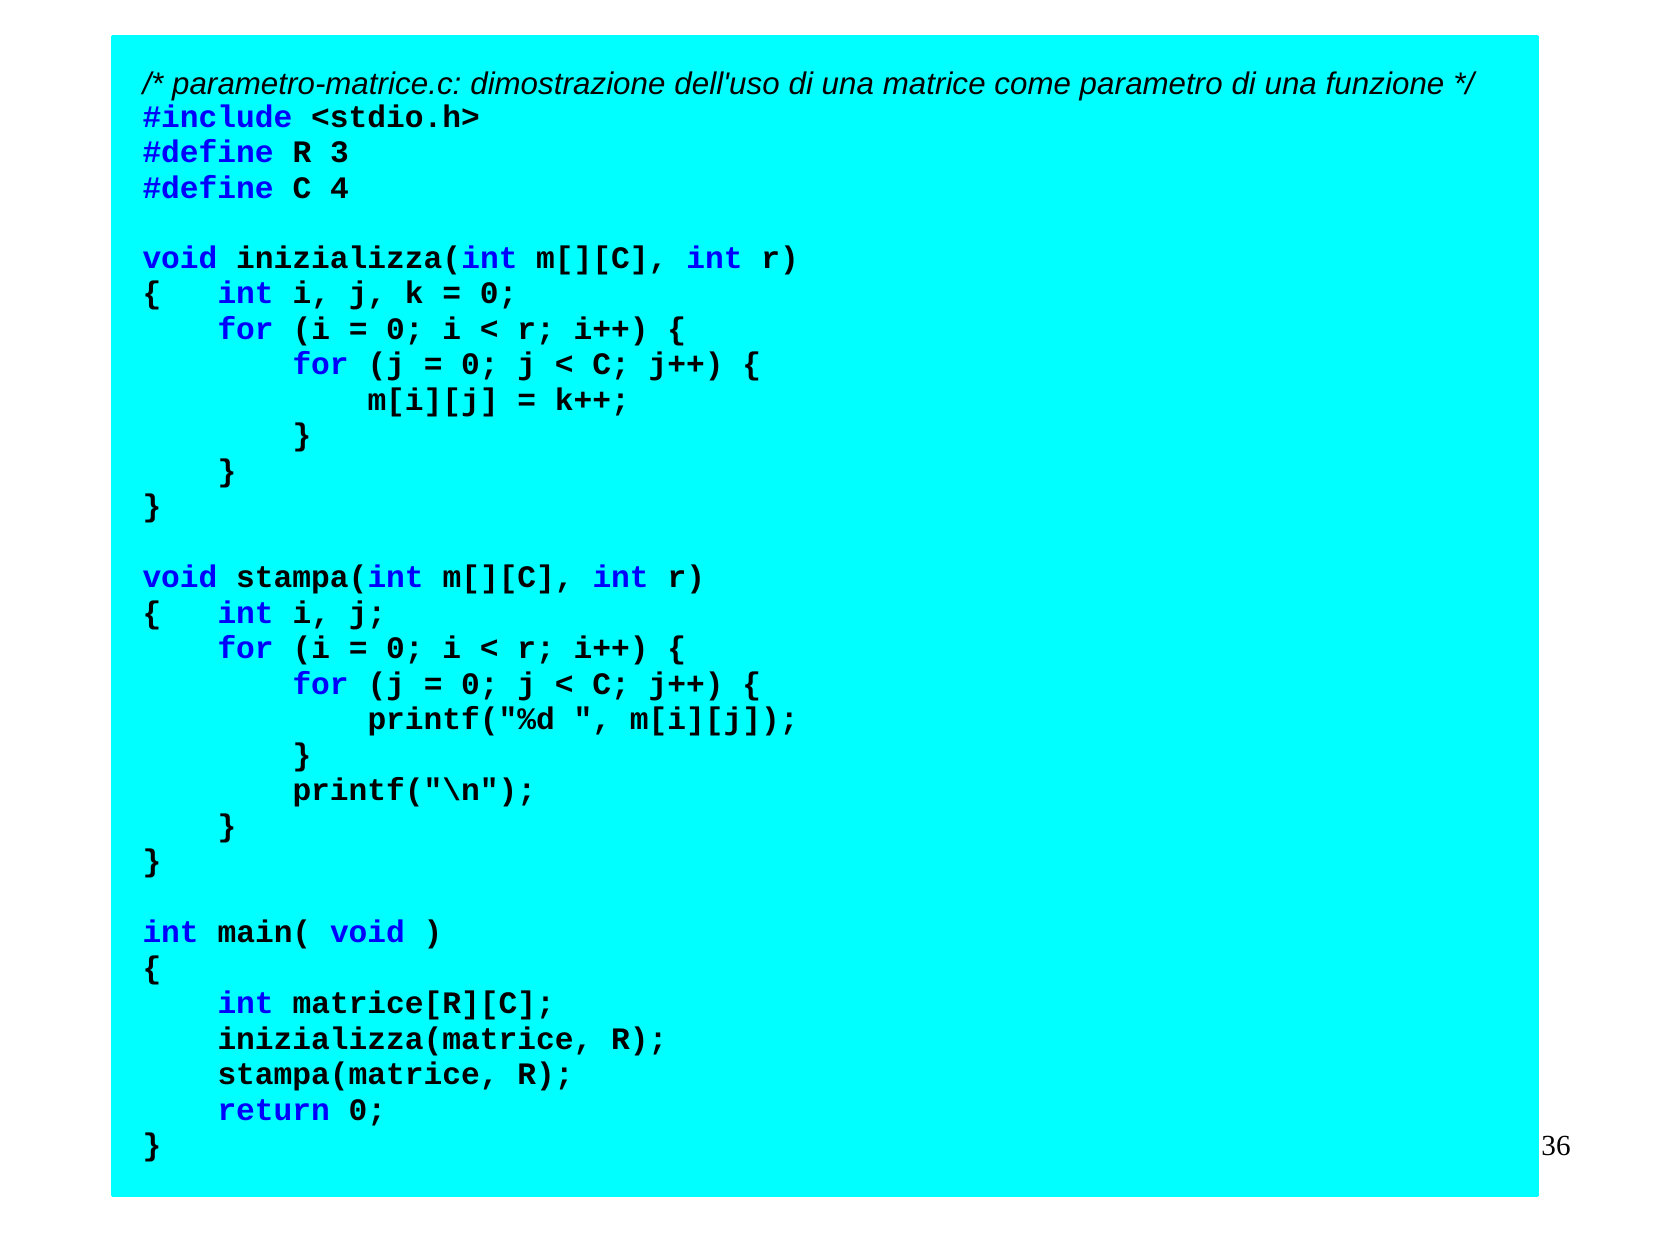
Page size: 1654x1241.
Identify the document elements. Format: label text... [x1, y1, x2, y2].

text_box /* parametro-matrice.c: dimostrazione dell'uso di una matrice come parametro di una funzione */ #include <stdio.h> #define R 3 #define C 4 void inizializza(int m[][C], int r) { int i, j, k = 0; for (i = 0; i < r; i++) { for (j = 0; j < C; j++) { m[i][j] = k++; } } } void stampa(int m[][C], int r) { int i, j; for (i = 0; i < r; i++) { for (j = 0; j < C; j++) { printf("%d ", m[i][j]); } printf("\n"); } } int main( void ) { int matrice[R][C]; inizializza(matrice, R); stampa(matrice, R); return 0; } [112, 36, 1538, 1196]
